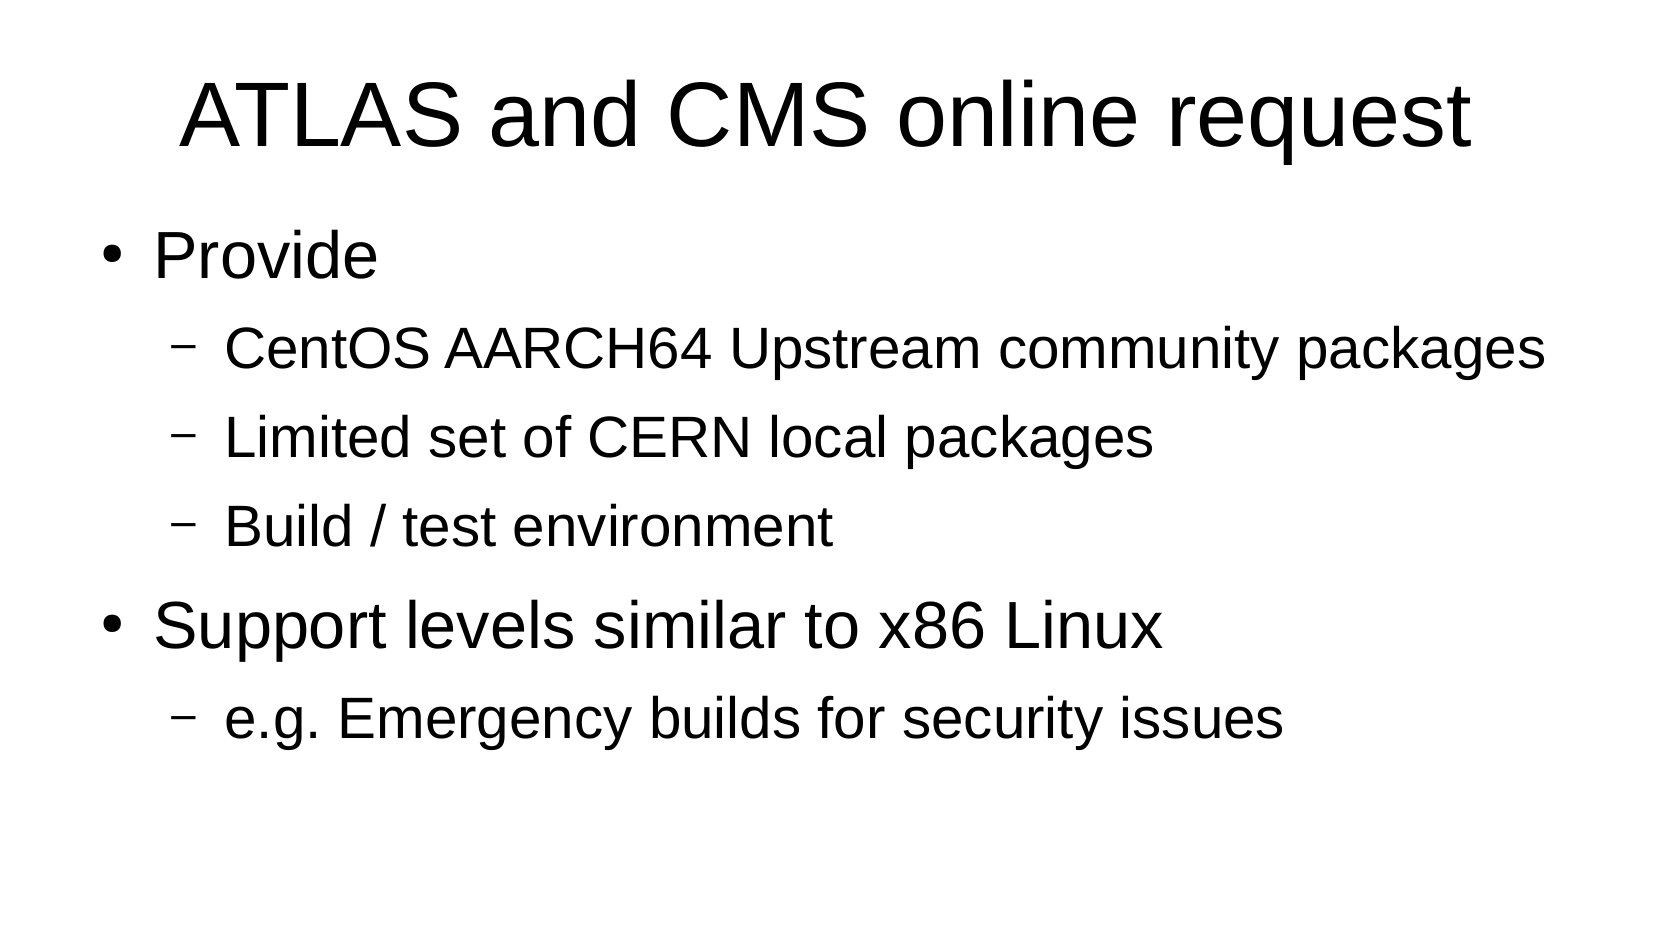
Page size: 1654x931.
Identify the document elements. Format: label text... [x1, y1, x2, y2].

title ATLAS and CMS online request [82, 37, 1571, 193]
list Provide CentOS AARCH64 Upstream community packages Limited set of CERN local packages Build / test environment Support levels similar to x86 Linux e.g. Emergency builds for security issues [82, 217, 1571, 758]
